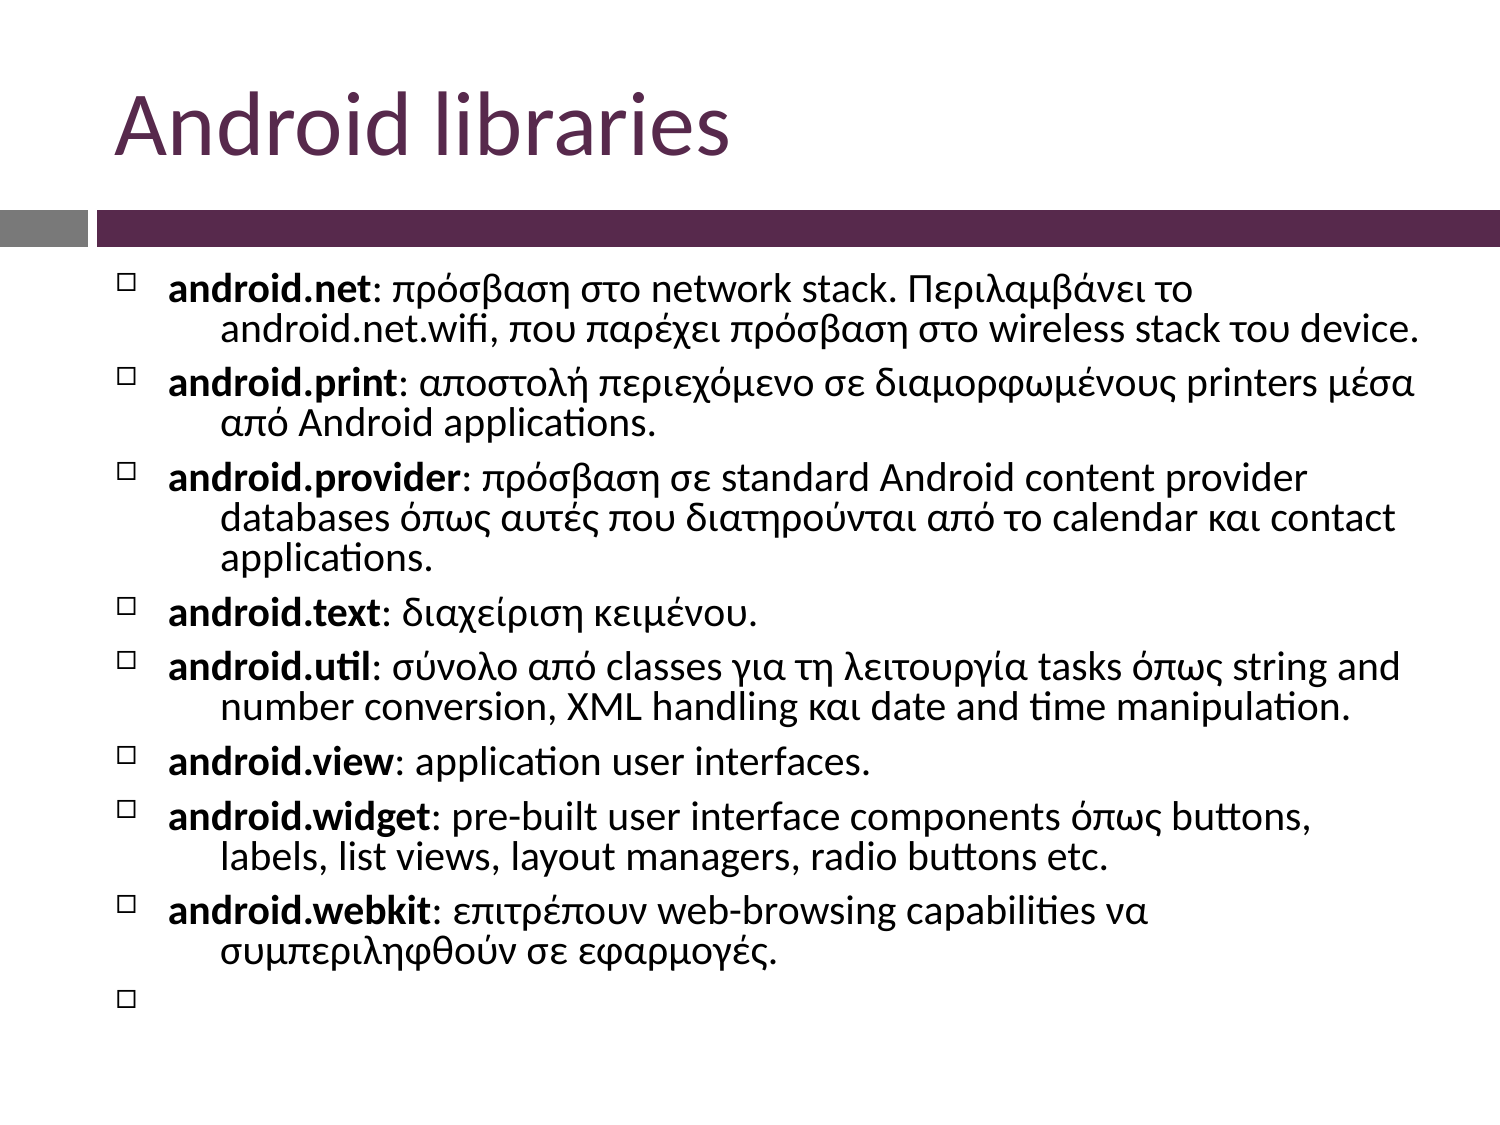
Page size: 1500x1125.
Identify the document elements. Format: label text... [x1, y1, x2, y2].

list android.net: πρόσβαση στο network stack. Περιλαμβάνει το android.net.wifi, που παρέχει πρόσβαση στο wireless stack του device. android.print: αποστολή περιεχόμενο σε διαμορφωμένους printers μέσα από Android applications. android.provider: πρόσβαση σε standard Android content provider databases όπως αυτές που διατηρούνται από το calendar και contact applications. android.text: διαχείριση κειμένου. android.util: σύνολο από classes για τη λειτουργία tasks όπως string and number conversion, XML handling και date and time manipulation. android.view: application user interfaces. android.widget: pre-built user interface components όπως buttons, labels, list views, layout managers, radio buttons etc. android.webkit: επιτρέπουν web-browsing capabilities να συμπεριληφθούν σε εφαρμογές. [100, 262, 1438, 1000]
title Android libraries [99, 37, 1438, 201]
